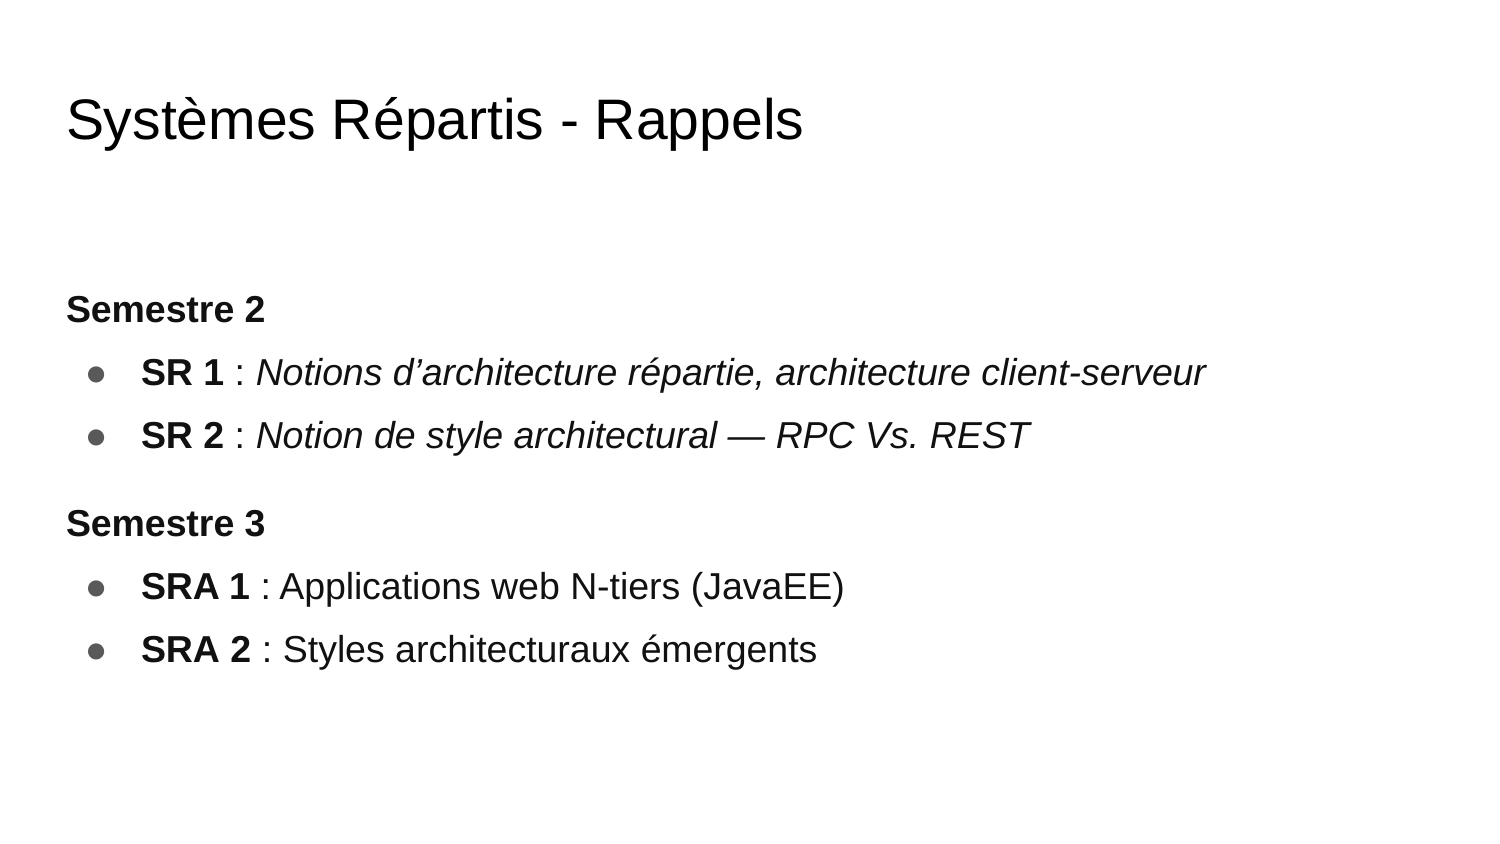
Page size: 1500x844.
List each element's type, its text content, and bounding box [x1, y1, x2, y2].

title Systèmes Répartis - Rappels [51, 72, 1449, 167]
list Semestre 2 SR 1 : Notions d’architecture répartie, architecture client-serveur SR 2 : Notion de style architectural — RPC Vs. REST Semestre 3 SRA 1 : Applications web N-tiers (JavaEE) SRA 2 : Styles architecturaux émergents [51, 189, 1449, 750]
